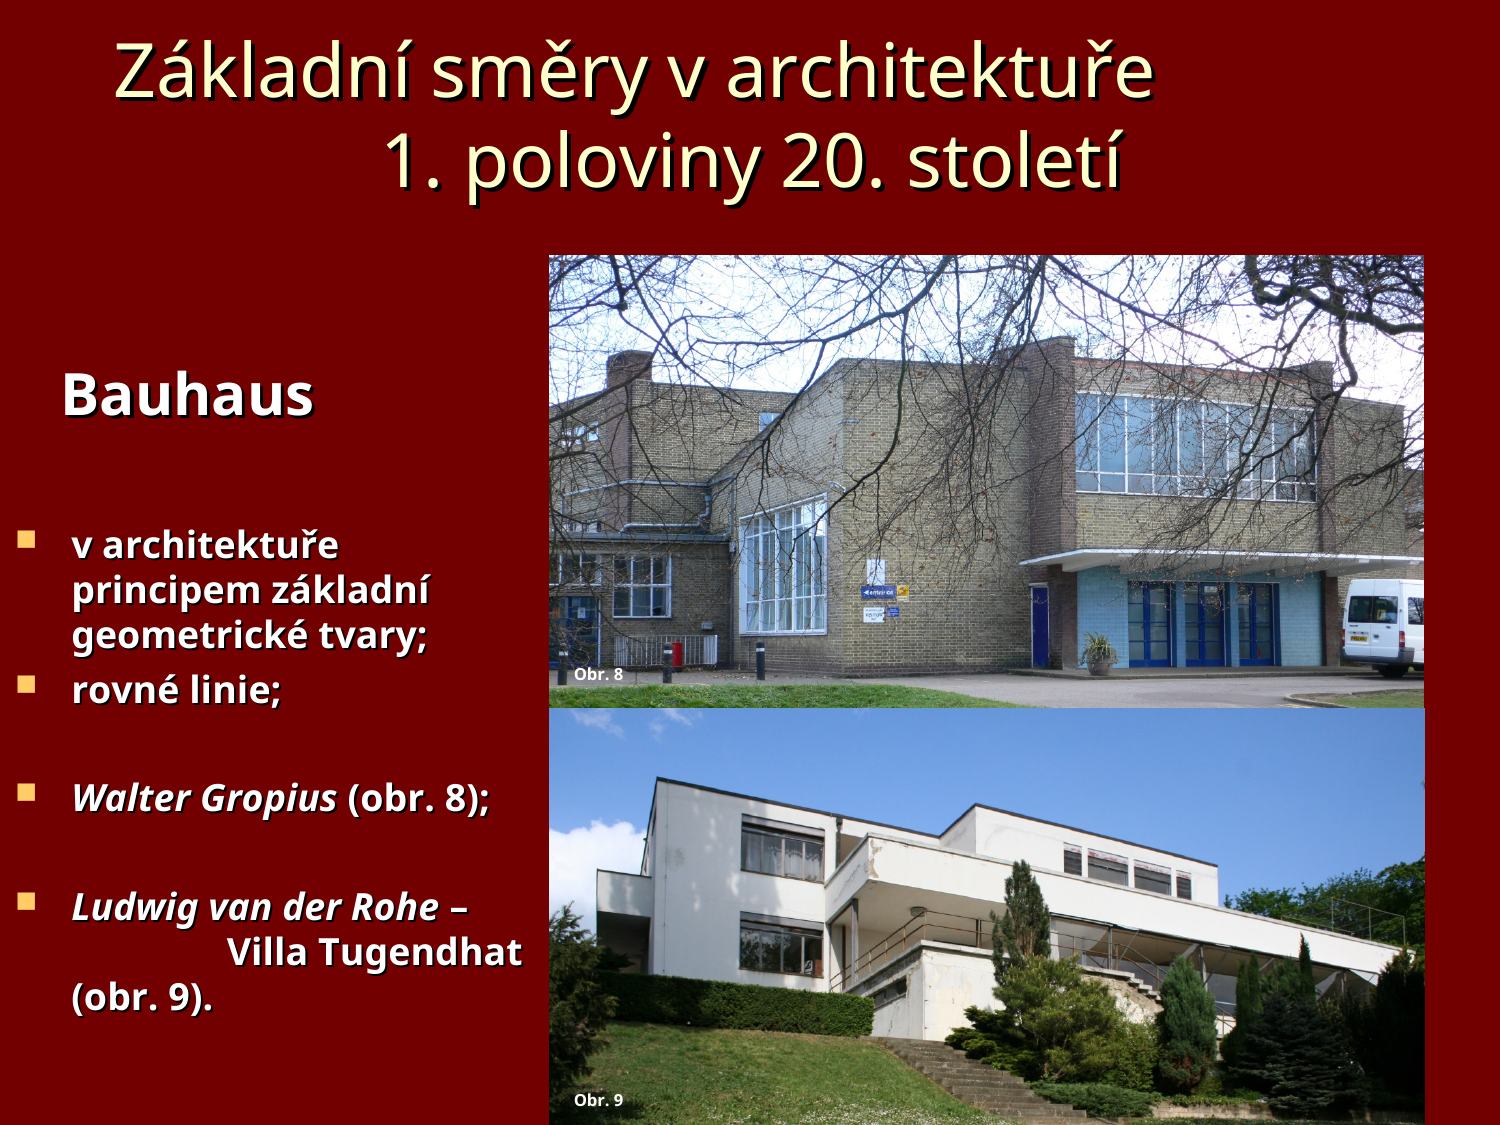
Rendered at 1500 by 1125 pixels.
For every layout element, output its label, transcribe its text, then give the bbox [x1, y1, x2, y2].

text_box Obr. 8 [558, 656, 639, 692]
list Bauhaus v architektuře principem základní geometrické tvary; rovné linie; Walter Gropius (obr. 8); Ludwig van der Rohe – Villa Tugendhat (obr. 9). [0, 350, 549, 1026]
text_box [549, 255, 1425, 1125]
text_box Obr. 9 [558, 1081, 639, 1118]
title Základní směry v architektuře 1. poloviny 20. století [76, 15, 1427, 211]
